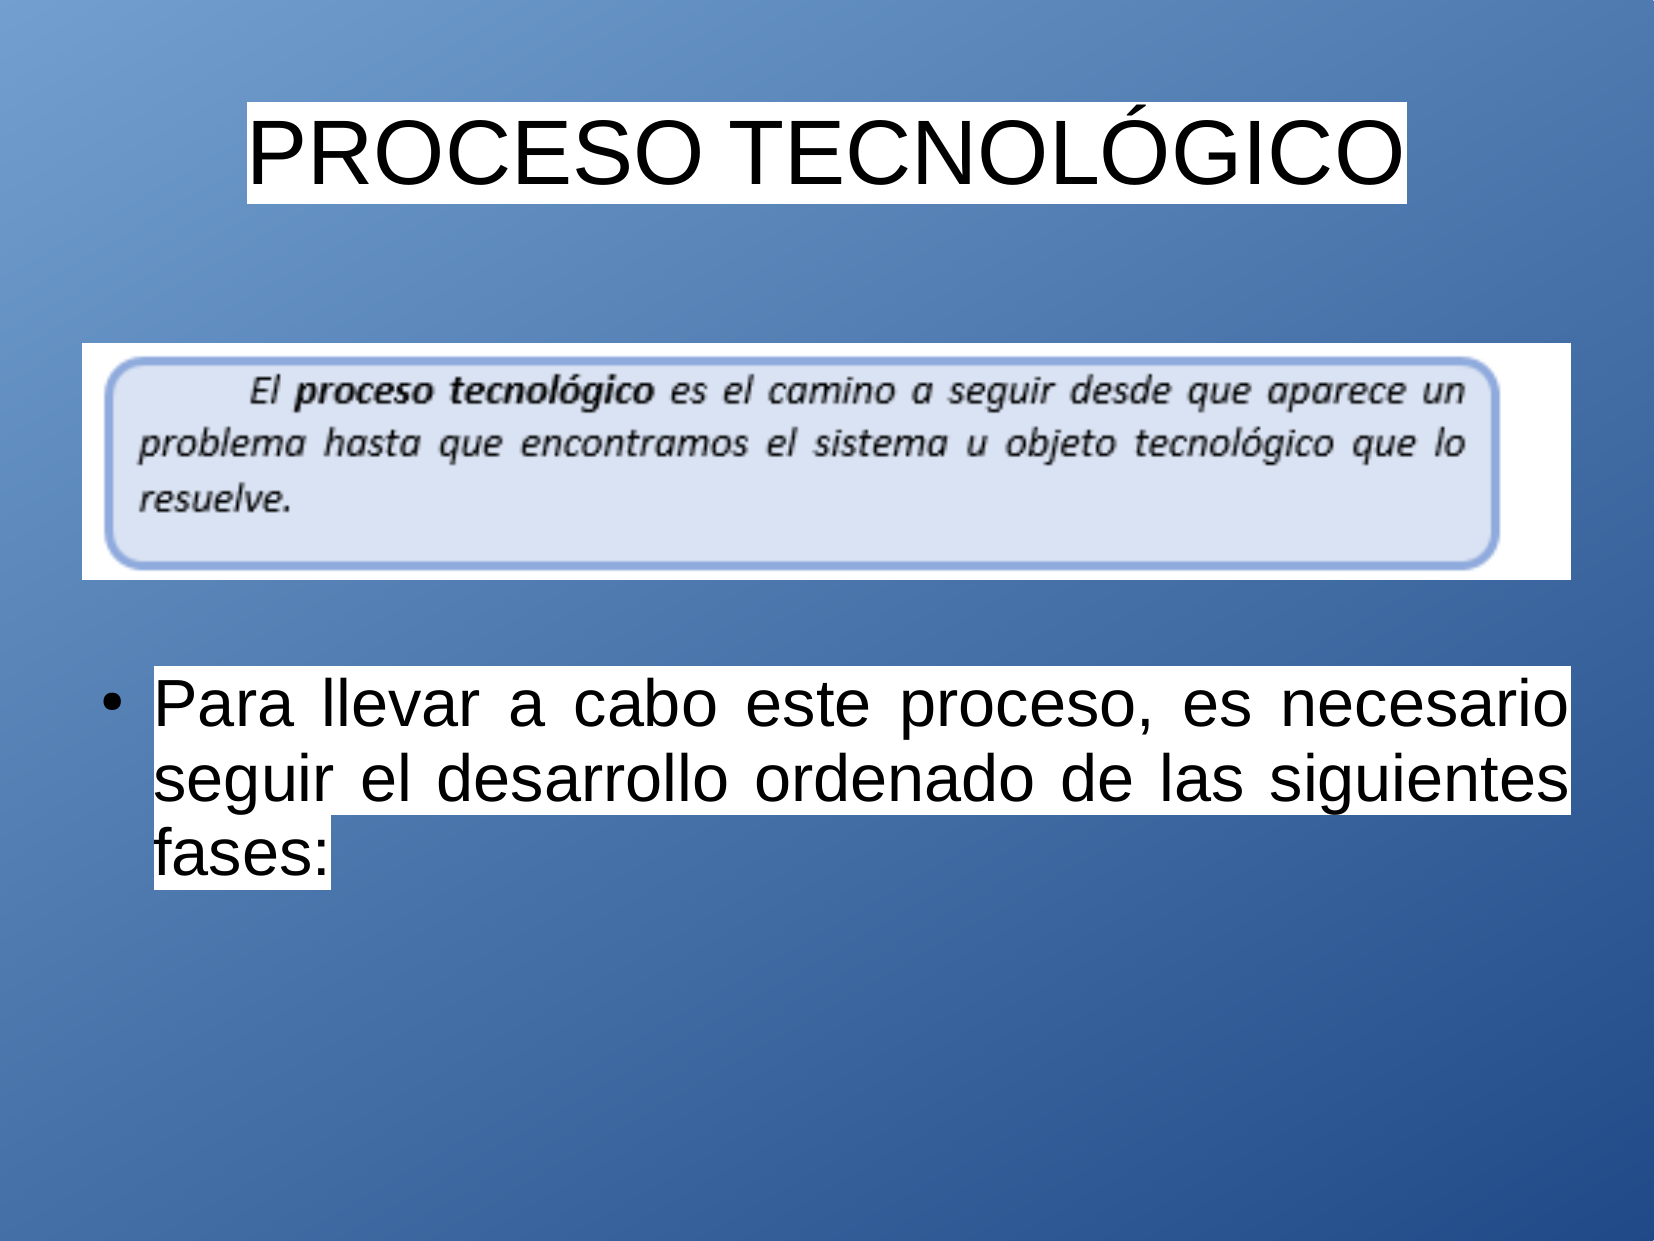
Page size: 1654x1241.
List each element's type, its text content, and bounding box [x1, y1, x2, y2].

picture [82, 343, 1571, 581]
title PROCESO TECNOLÓGICO [82, 49, 1571, 257]
list Para llevar a cabo este proceso, es necesario seguir el desarrollo ordenado de las siguientes fases: [82, 665, 1571, 1009]
